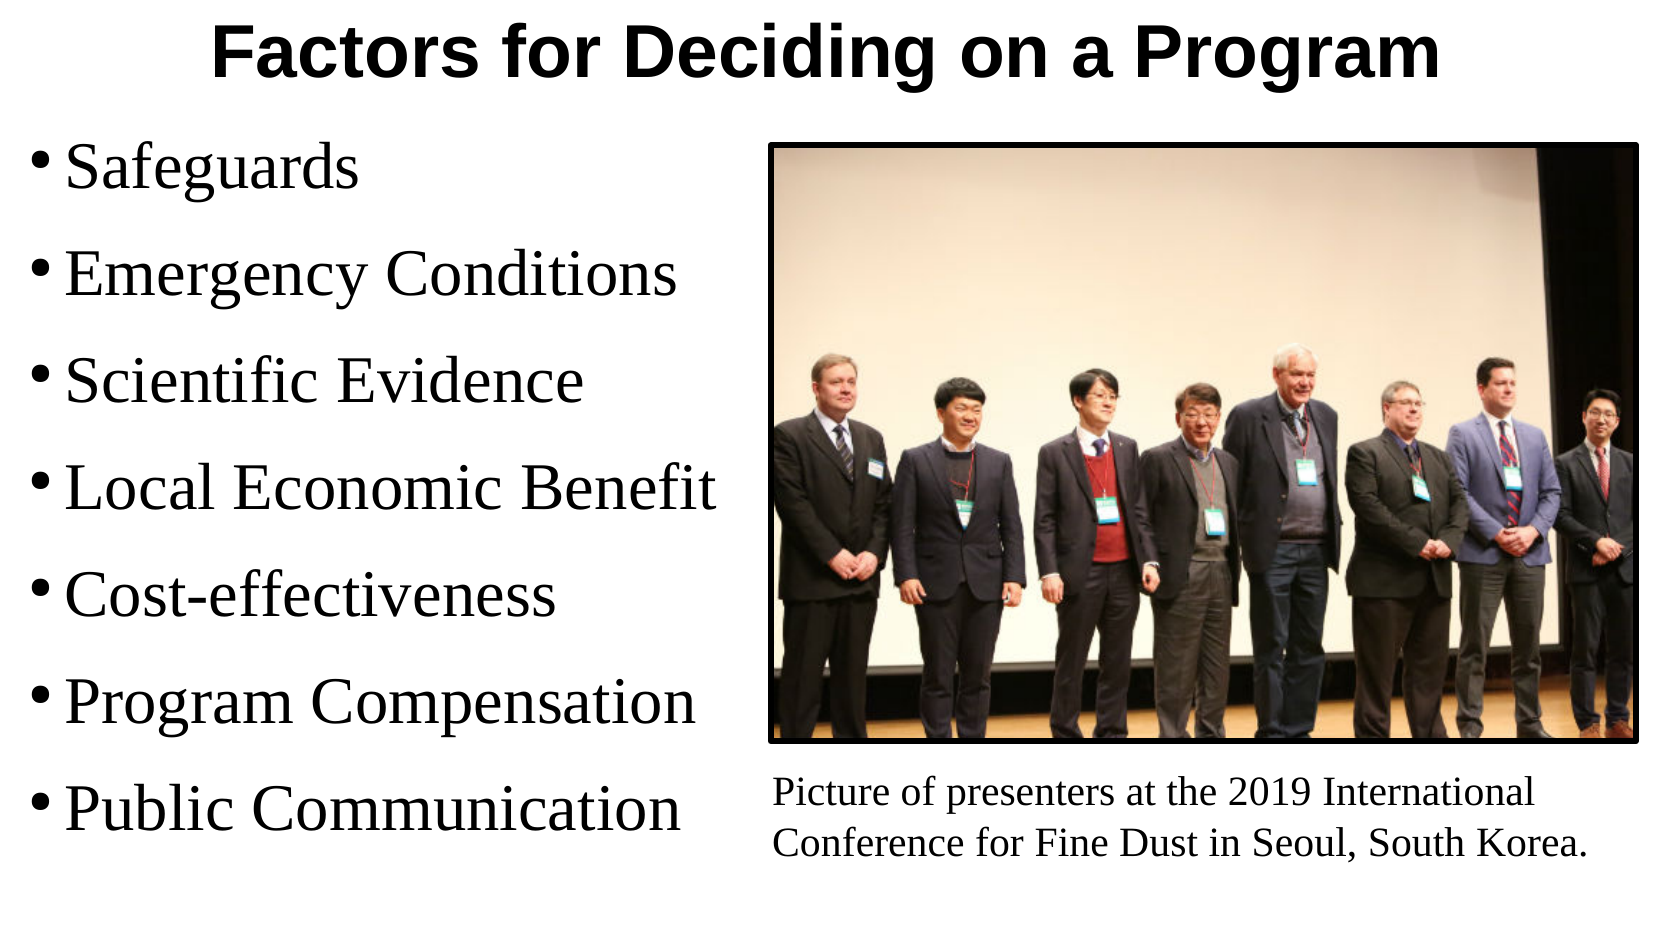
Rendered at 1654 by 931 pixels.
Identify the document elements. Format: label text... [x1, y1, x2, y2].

text_box Picture of presenters at the 2019 International Conference for Fine Dust in Seoul, South Korea. [757, 756, 1651, 877]
title Factors for Deciding on a Program [0, 0, 1654, 107]
text_box Safeguards Emergency Conditions Scientific Evidence Local Economic Benefit Cost-effectiveness Program Compensation Public Communication [13, 114, 762, 852]
picture [773, 148, 1633, 739]
